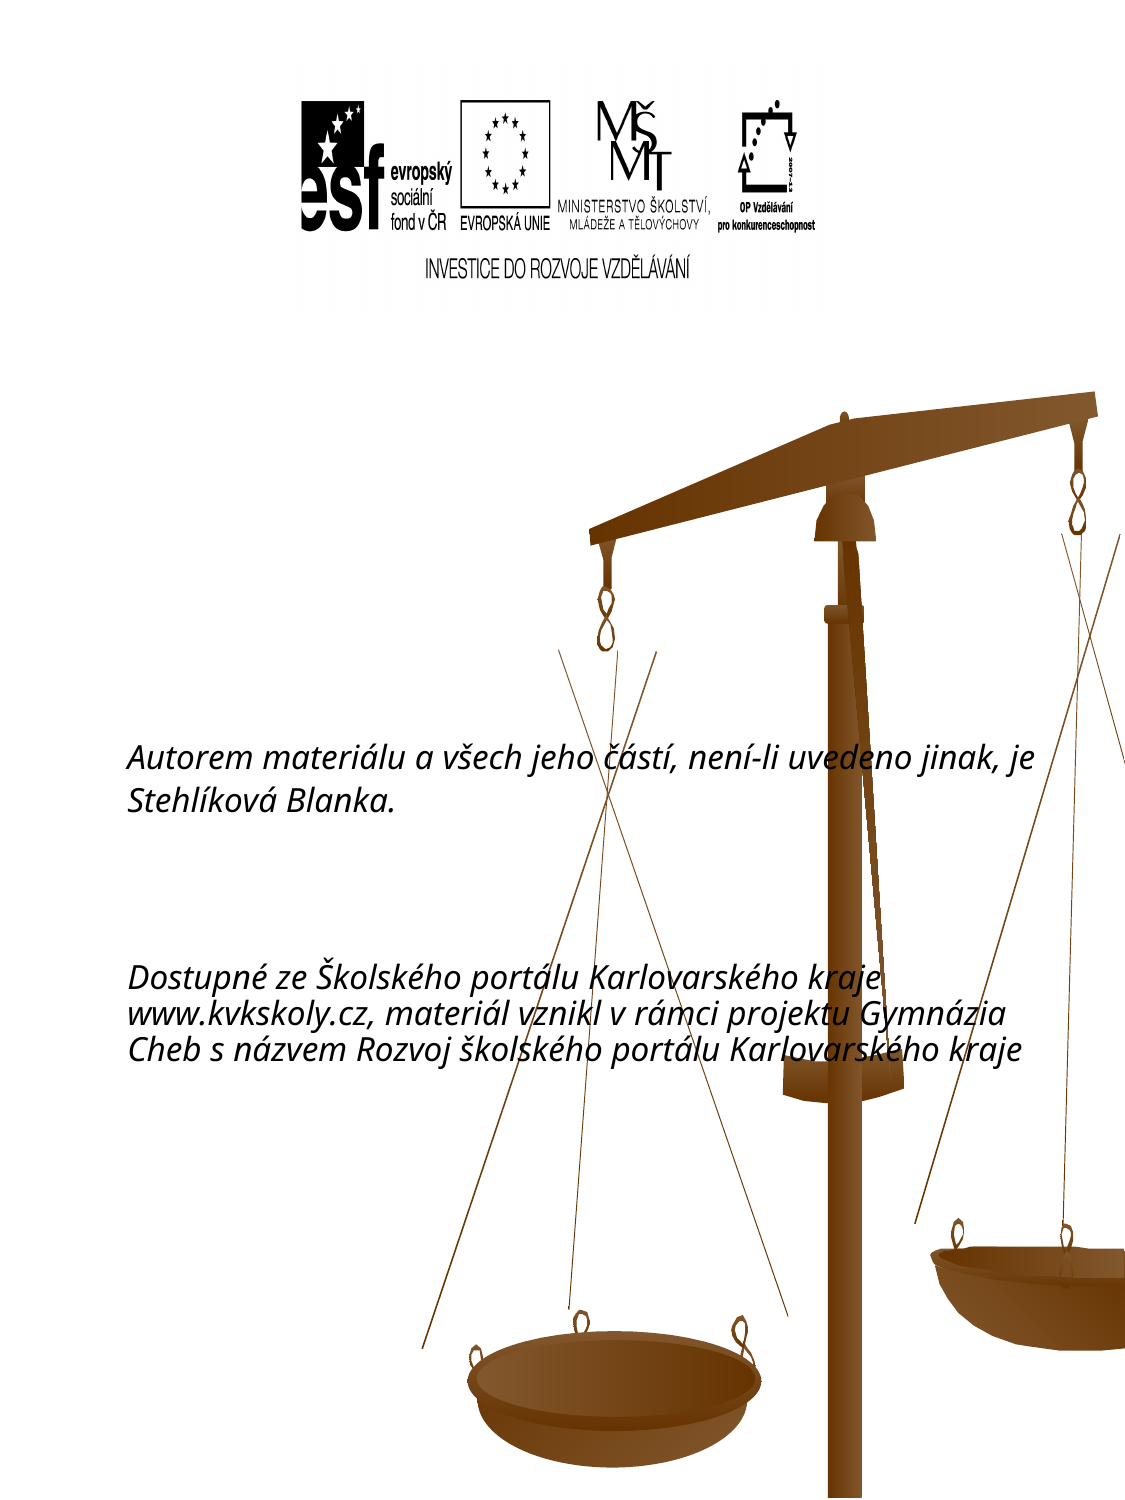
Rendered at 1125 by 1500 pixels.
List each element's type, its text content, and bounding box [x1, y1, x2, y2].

picture [274, 59, 850, 311]
text_box Autorem materiálu a všech jeho částí, není-li uvedeno jinak, je Stehlíková Blanka. Dostupné ze Školského portálu Karlovarského kraje www.kvkskoly.cz, materiál vznikl v rámci projektu Gymnázia Cheb s názvem Rozvoj školského portálu Karlovarského kraje [56, 350, 1069, 1340]
